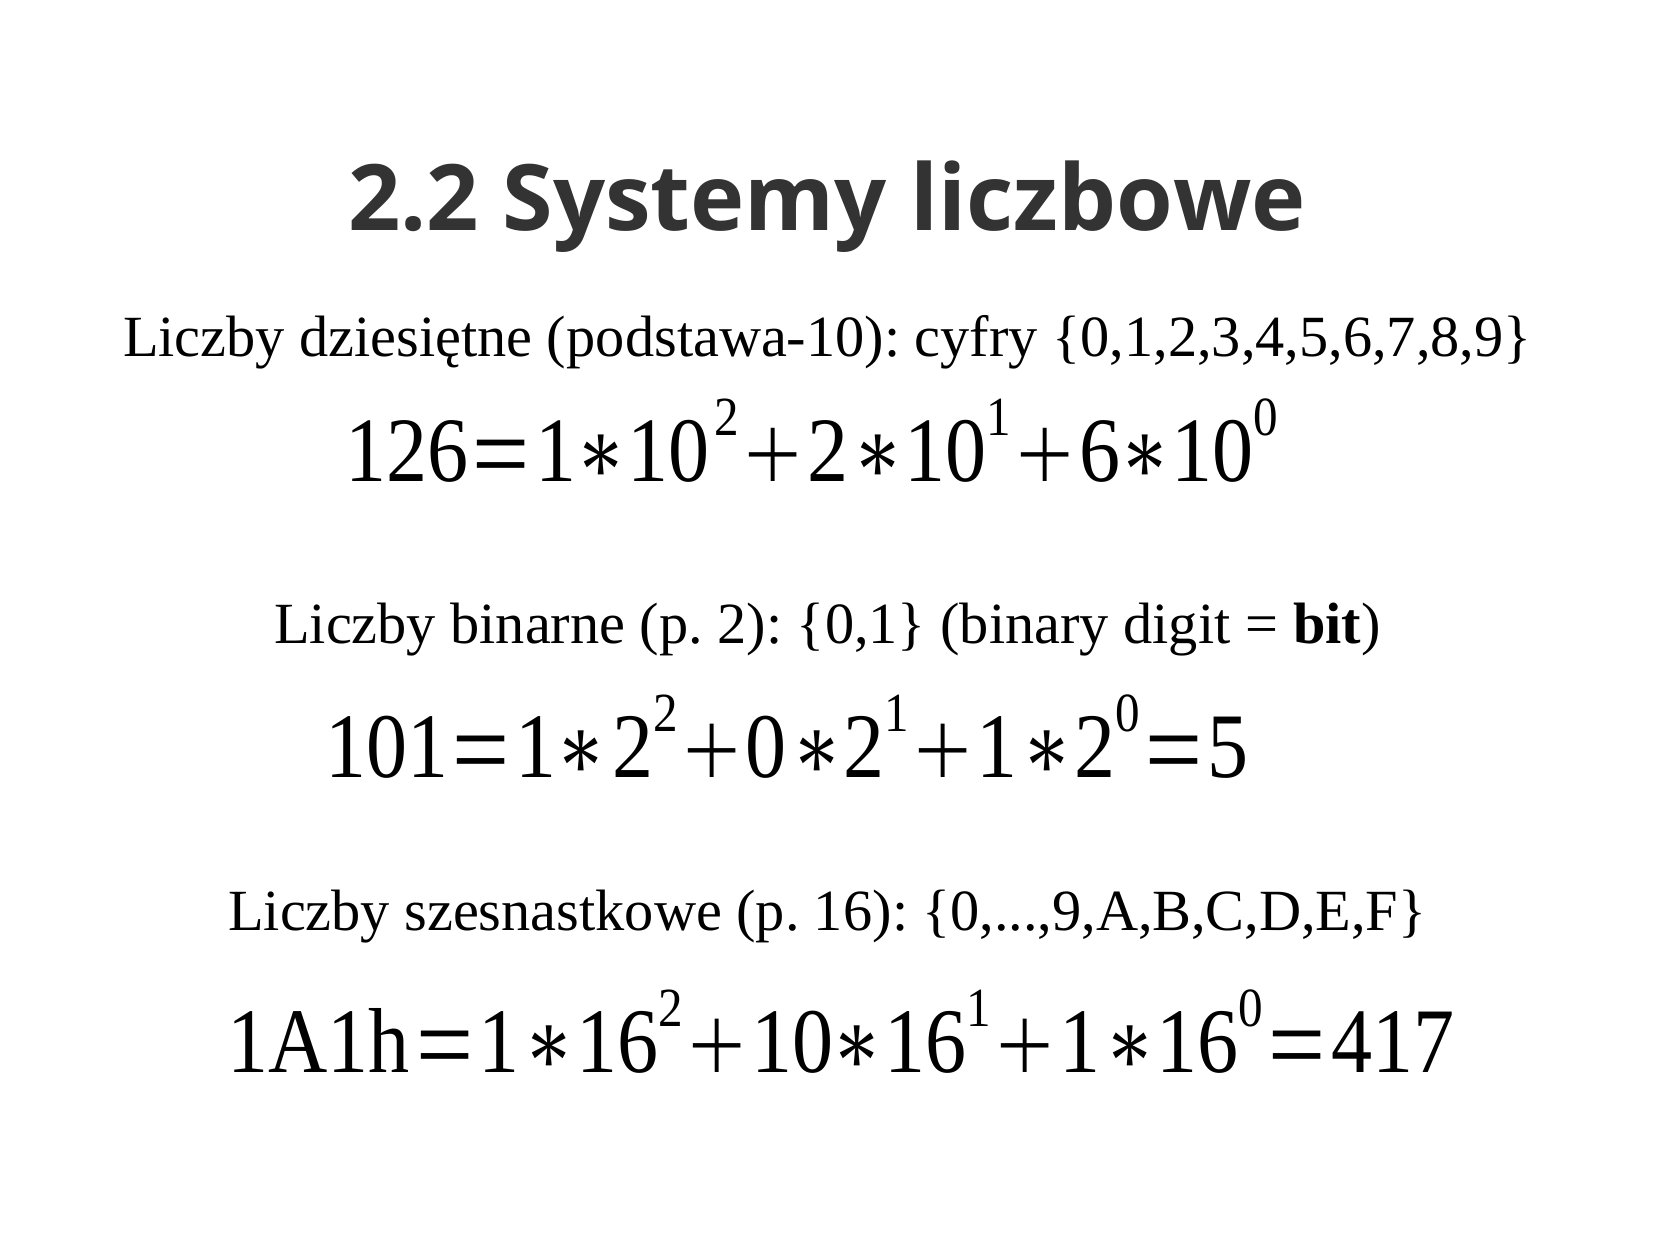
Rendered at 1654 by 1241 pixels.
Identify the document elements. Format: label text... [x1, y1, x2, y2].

chart [324, 383, 1300, 502]
title 2.2 Systemy liczbowe [121, 91, 1534, 299]
chart [206, 974, 1476, 1093]
chart [304, 679, 1270, 798]
subtitle Liczby dziesiętne (podstawa-10): cyfry {0,1,2,3,4,5,6,7,8,9} Liczby binarne (p. 2): {0,1} (binary digit = bit) Liczby szesnastkowe (p. 16): {0,...,9,A,B,C,D,E,F} [121, 302, 1534, 1168]
